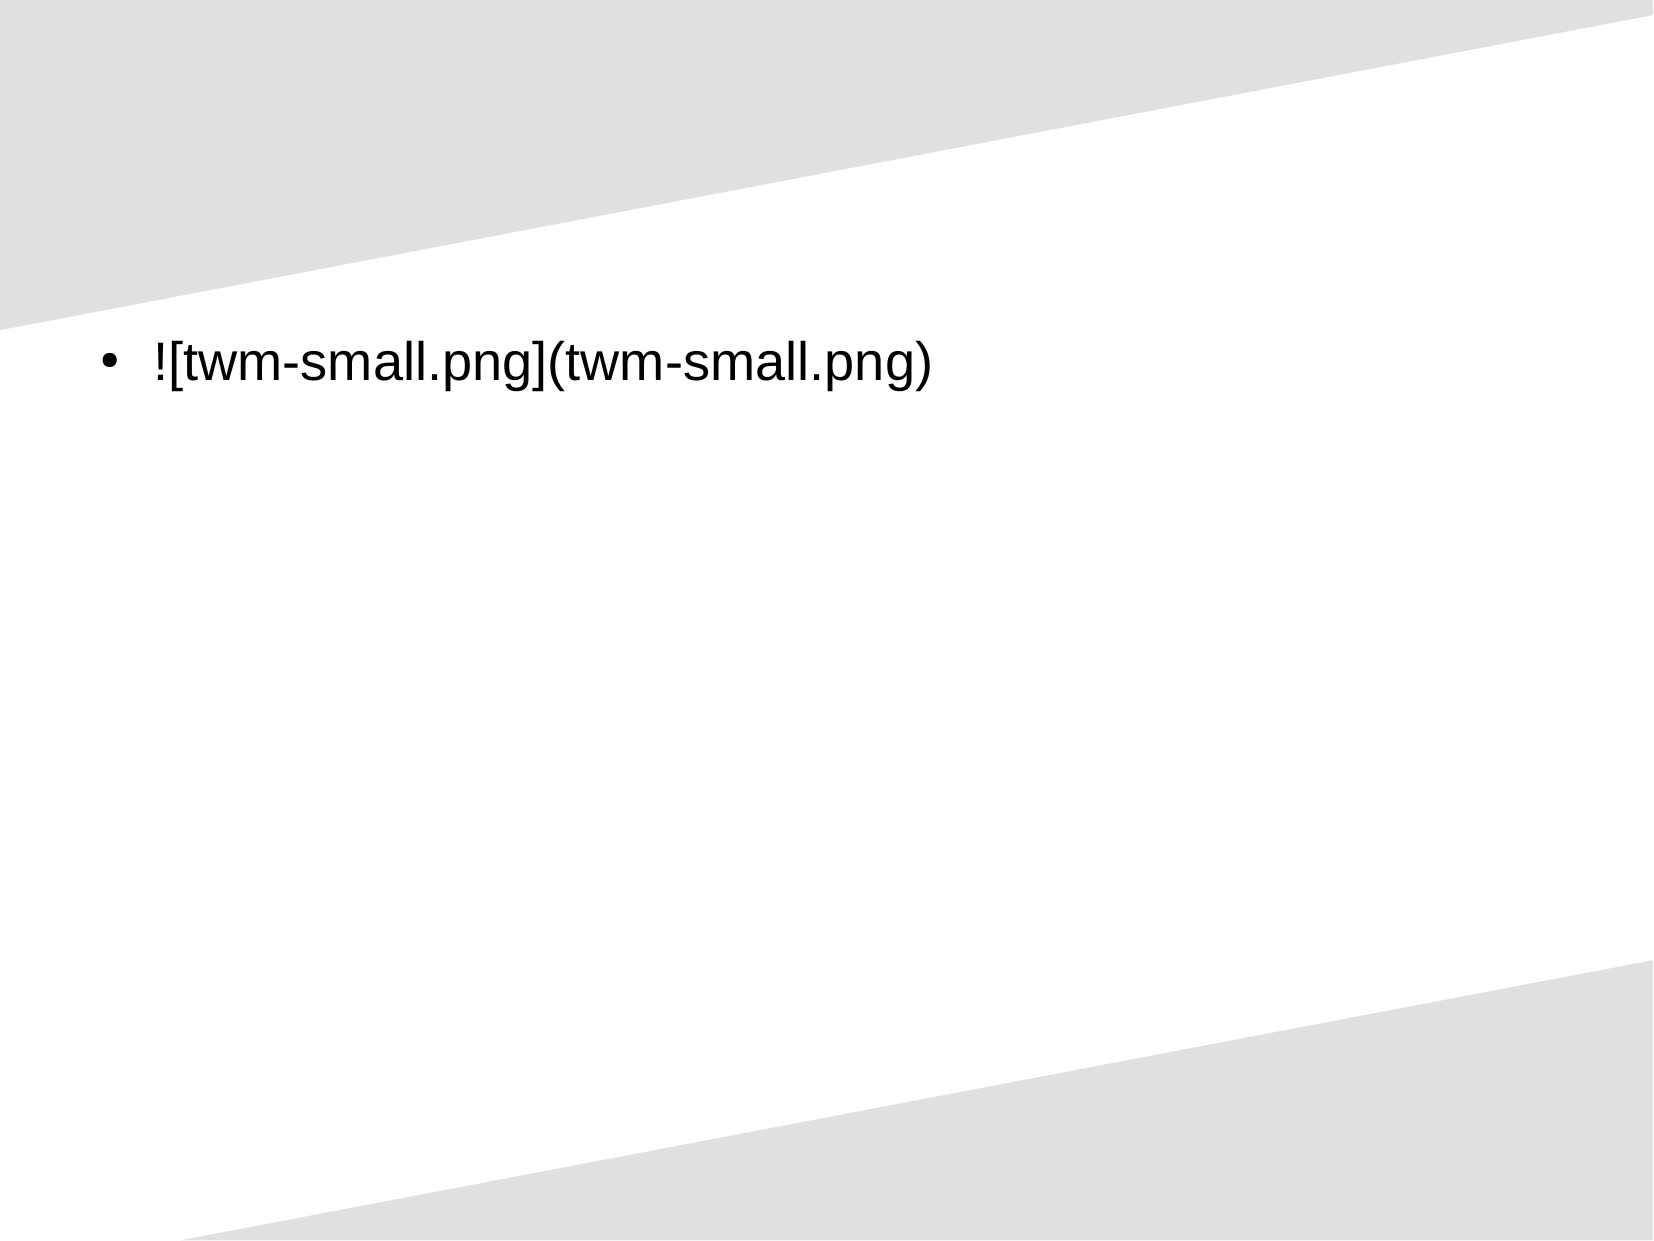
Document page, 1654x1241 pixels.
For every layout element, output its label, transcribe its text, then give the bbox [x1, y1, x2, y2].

list ![twm-small.png](twm-small.png) [82, 331, 1538, 1052]
